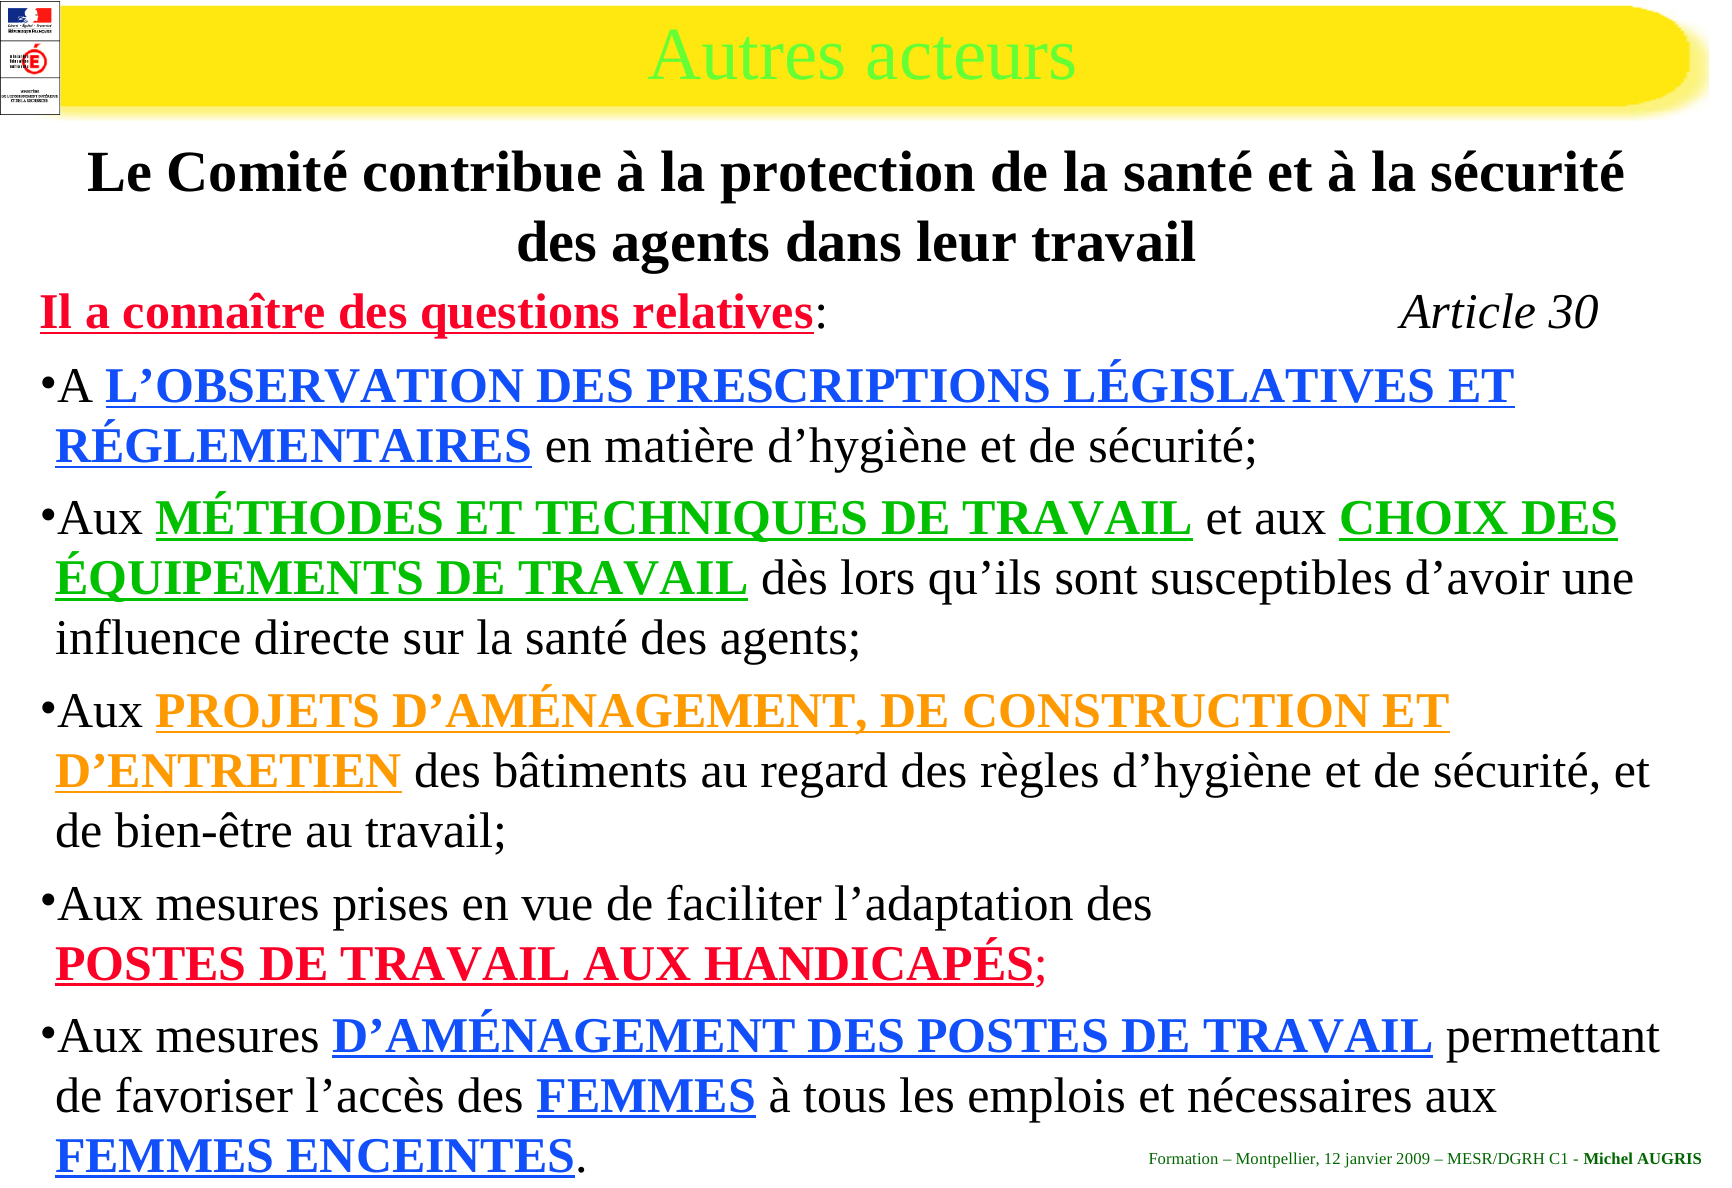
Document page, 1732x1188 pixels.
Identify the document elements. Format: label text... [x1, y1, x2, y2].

picture [0, 0, 1710, 121]
text_box Le Comité contribue à la protection de la santé et à la sécurité des agents dans leur travail [13, 124, 1701, 281]
text_box Il a connaître des questions relatives: Article 30 A L’OBSERVATION DES PRESCRIPTIONS LÉGISLATIVES ET RÉGLEMENTAIRES en matière d’hygiène et de sécurité; Aux MÉTHODES ET TECHNIQUES DE TRAVAIL et aux CHOIX DES ÉQUIPEMENTS DE TRAVAIL dès lors qu’ils sont susceptibles d’avoir une influence directe sur la santé des agents; Aux PROJETS D’AMÉNAGEMENT, DE CONSTRUCTION ET D’ENTRETIEN des bâtiments au regard des règles d’hygiène et de sécurité, et de bien-être au travail; Aux mesures prises en vue de faciliter l’adaptation des POSTES DE TRAVAIL AUX HANDICAPÉS; Aux mesures D’AMÉNAGEMENT DES POSTES DE TRAVAIL permettant de favoriser l’accès des FEMMES à tous les emplois et nécessaires aux FEMMES ENCEINTES. [24, 262, 1705, 1188]
text_box Autres acteurs [127, 0, 1599, 100]
